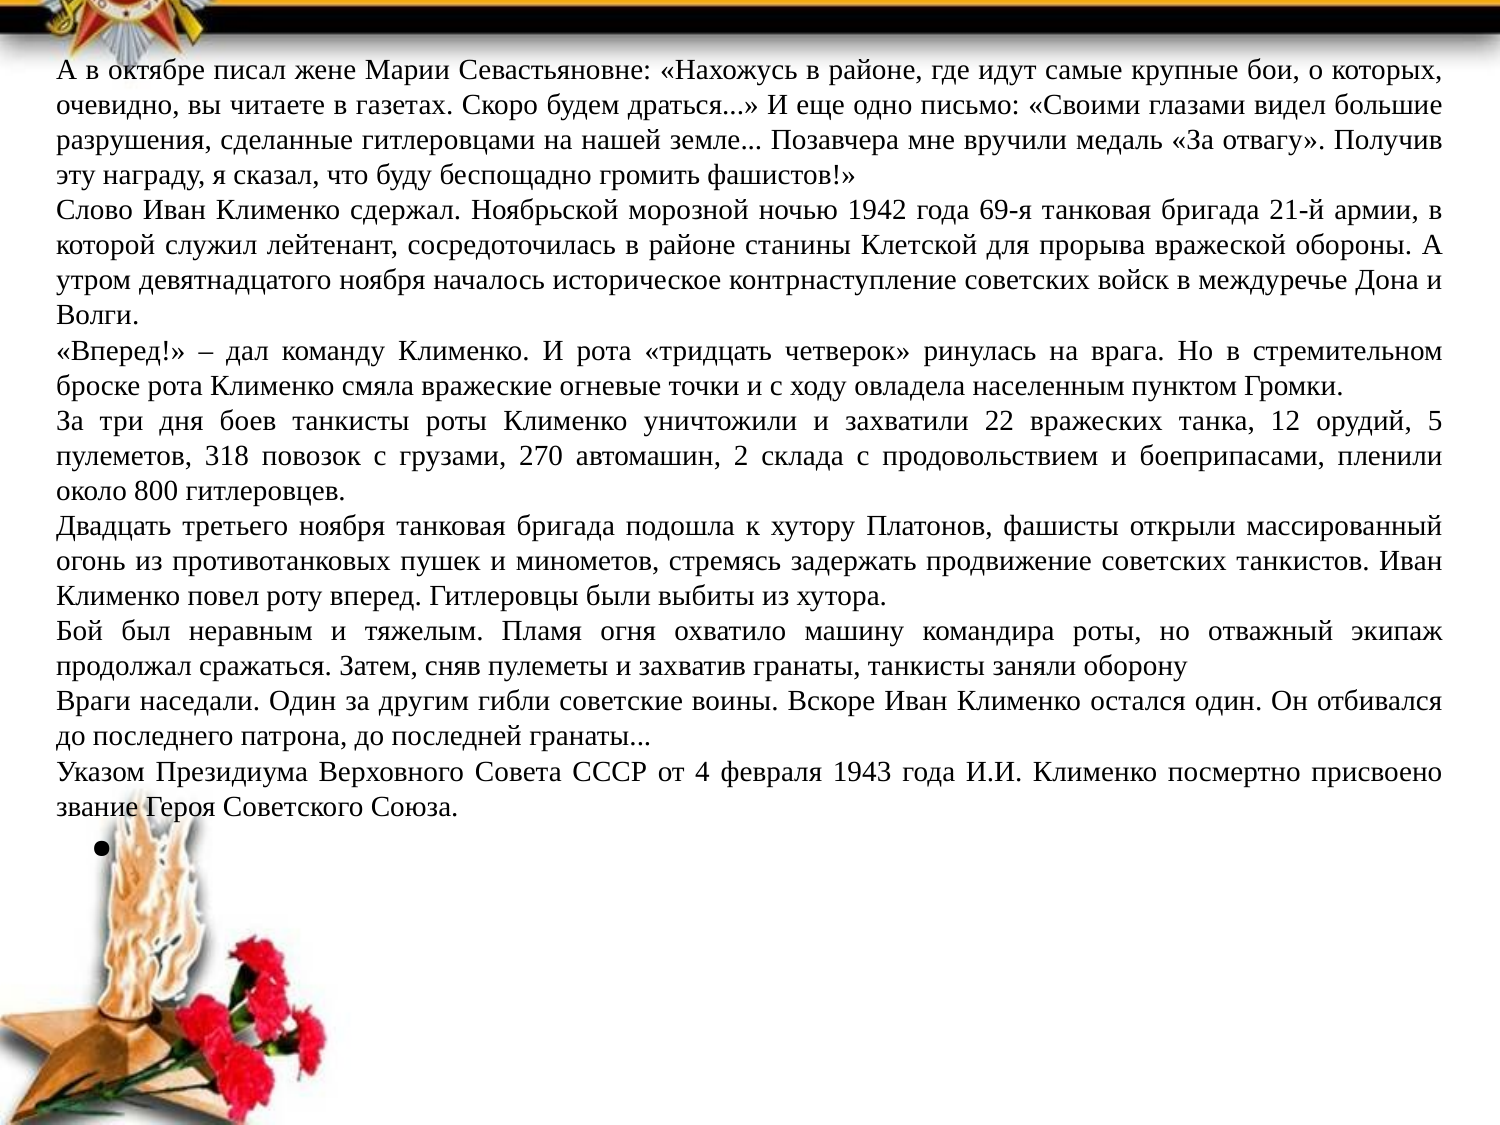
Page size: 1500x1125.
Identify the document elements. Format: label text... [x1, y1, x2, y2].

picture [0, 0, 1500, 1125]
list А в октябре писал жене Марии Севастьяновне: «Нахожусь в районе, где идут самые крупные бои, о которых, очевидно, вы читаете в газетах. Скоро будем драться...» И еще одно письмо: «Своими глазами видел большие разрушения, сделанные гитлеровцами на нашей земле... Позавчера мне вручили медаль «За отвагу». Получив эту награду, я сказал, что буду беспощадно громить фашистов!» Слово Иван Клименко сдержал. Ноябрьской морозной ночью 1942 года 69-я танковая бригада 21-й армии, в которой служил лейтенант, сосредоточилась в районе станины Клетской для прорыва вражеской обороны. А утром девятнадцатого ноября началось историческое контрнаступление советских войск в междуречье Дона и Волги. «Вперед!» – дал команду Клименко. И рота «тридцать четверок» ринулась на врага. Но в стремительном броске рота Клименко смяла вражеские огневые точки и с ходу овладела населенным пунктом Громки. За три дня боев танкисты роты Клименко уничтожили и захватили 22 вражеских танка, 12 орудий, 5 пулеметов, 318 повозок с грузами, 270 автомашин, 2 склада с продовольствием и боеприпасами, пленили около 800 гитлеровцев. Двадцать третьего ноября танковая бригада подошла к хутору Платонов, фашисты открыли массированный огонь из противотанковых пушек и минометов, стремясь задержать продвижение советских танкистов. Иван Клименко повел роту вперед. Гитлеровцы были выбиты из хутора. Бой был неравным и тяжелым. Пламя огня охватило машину командира роты, но отважный экипаж продолжал сражаться. Затем, сняв пулеметы и захватив гранаты, танкисты заняли оборону Враги наседали. Один за другим гибли советские воины. Вскоре Иван Клименко остался один. Он отбивался до последнего патрона, до последней гранаты... Указом Президиума Верховного Совета СССР от 4 февраля 1943 года И.И. Клименко посмертно присвоено звание Героя Советского Союза. [41, 42, 1459, 1014]
